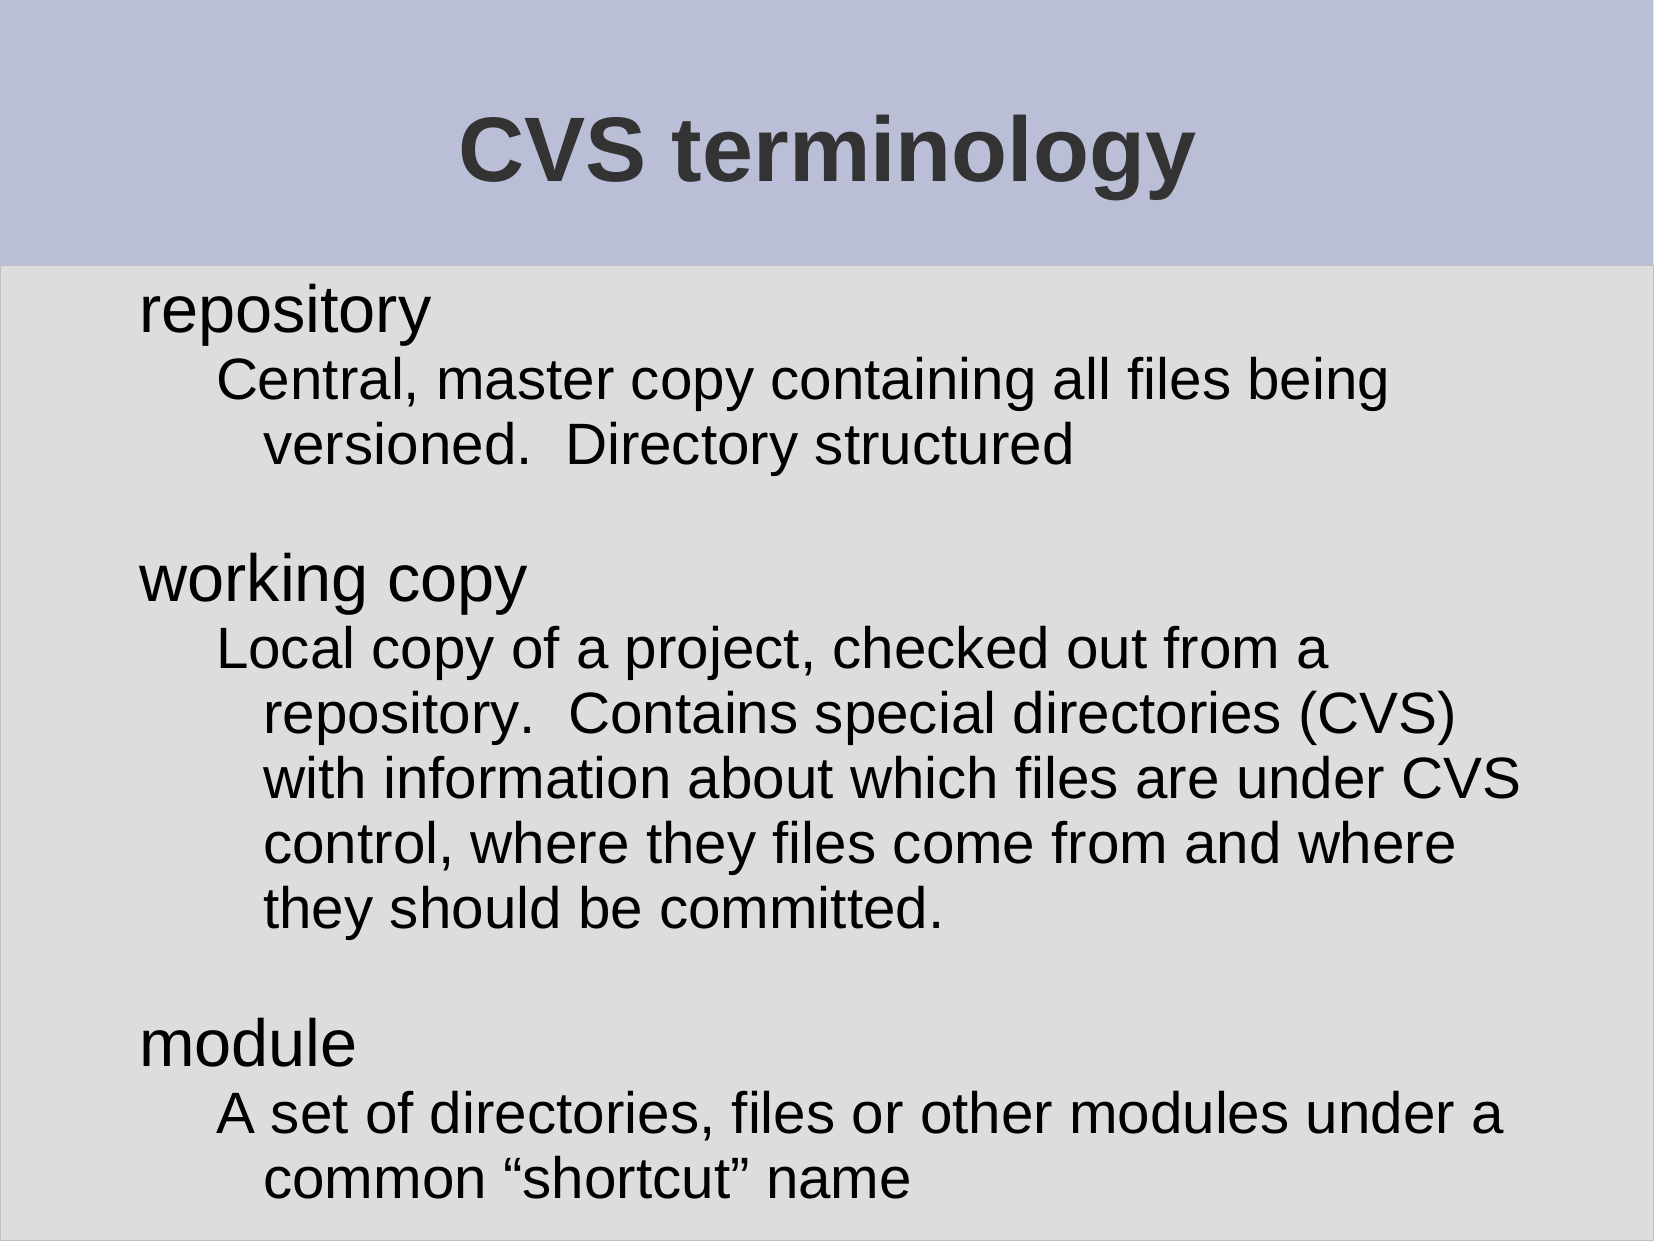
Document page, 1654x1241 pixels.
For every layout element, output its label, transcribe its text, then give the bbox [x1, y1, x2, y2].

list repository Central, master copy containing all files being versioned. Directory structured working copy Local copy of a project, checked out from a repository. Contains special directories (CVS) with information about which files are under CVS control, where they files come from and where they should be committed. module A set of directories, files or other modules under a common “shortcut” name [121, 271, 1561, 1241]
title CVS terminology [121, 46, 1534, 254]
